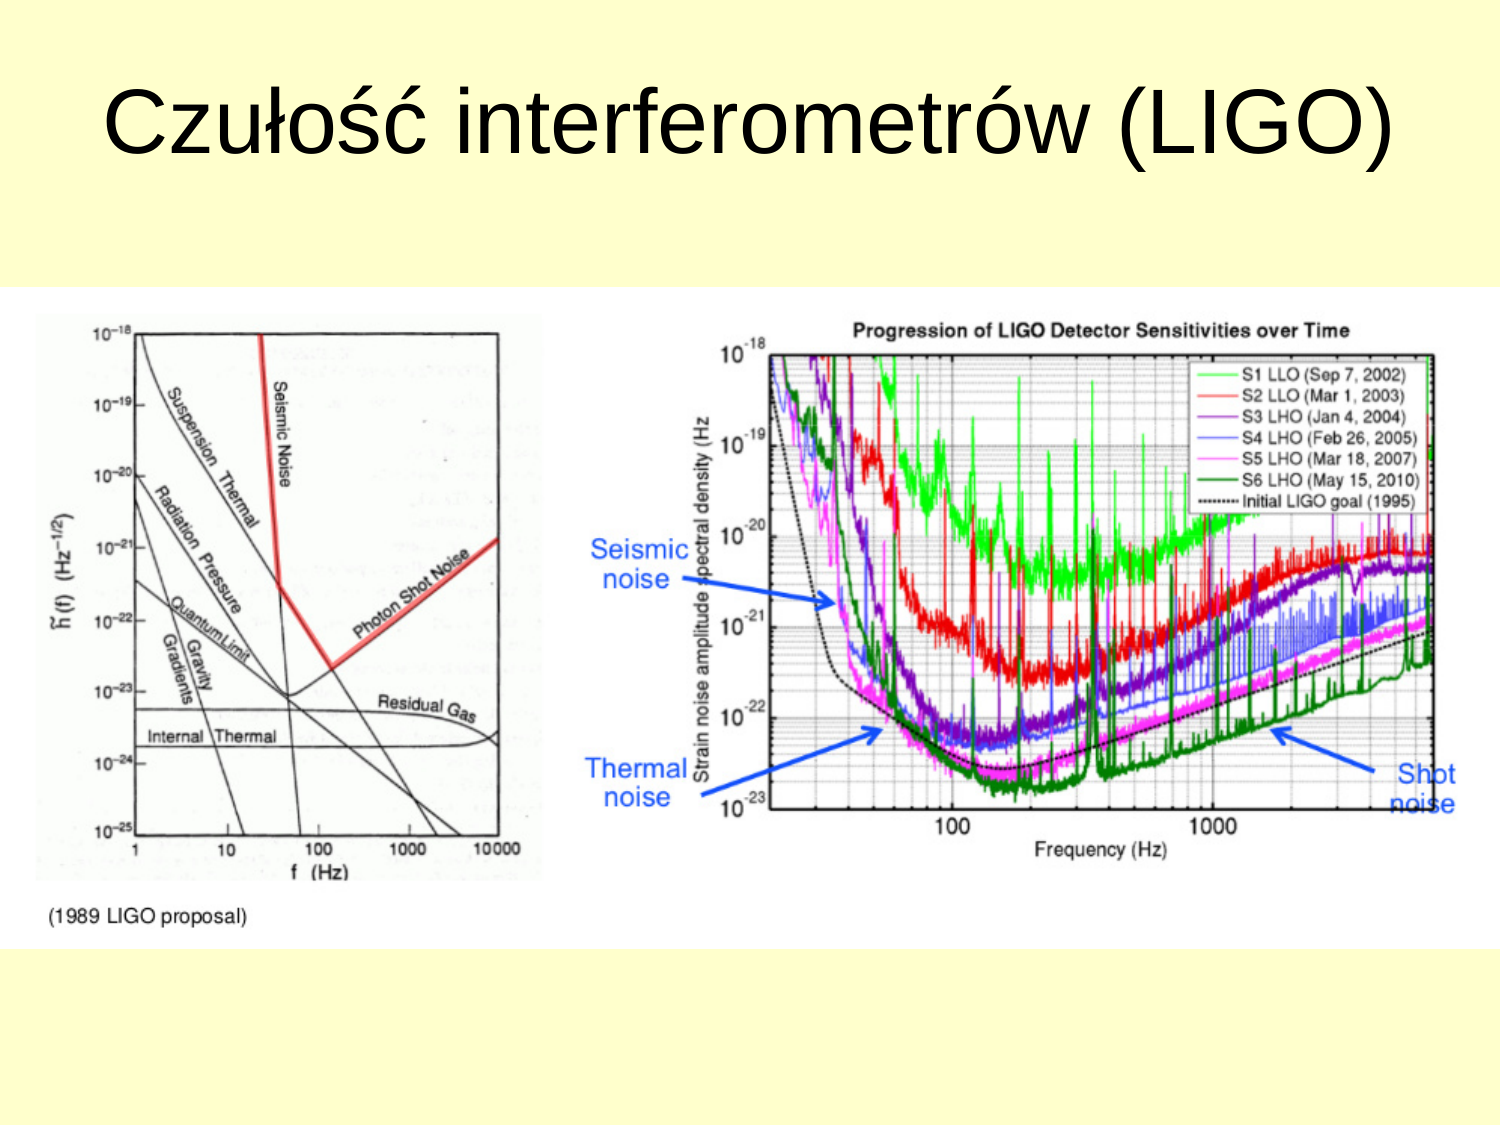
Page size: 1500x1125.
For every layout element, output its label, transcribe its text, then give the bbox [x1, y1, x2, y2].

title Czułość interferometrów (LIGO) [75, 41, 1426, 192]
picture [0, 287, 1500, 950]
